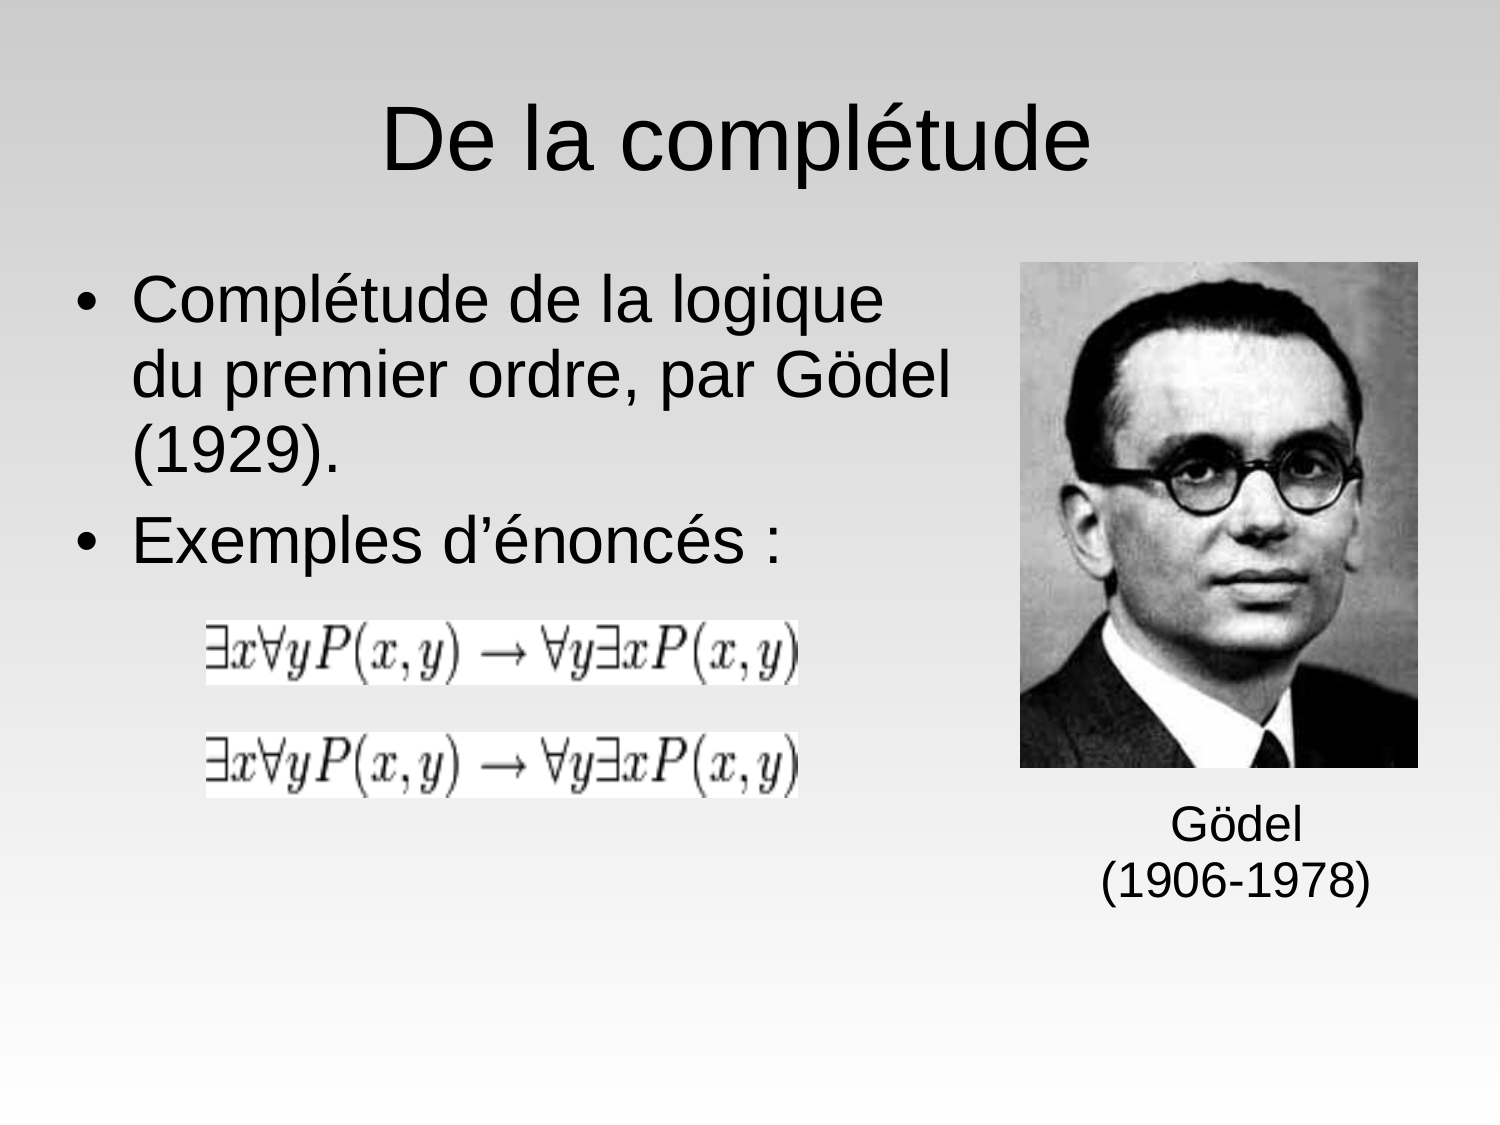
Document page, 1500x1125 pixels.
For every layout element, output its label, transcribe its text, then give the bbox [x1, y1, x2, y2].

text_box Gödel (1906-1978) [1085, 789, 1388, 916]
list Complétude de la logique du premier ordre, par Gödel (1929). Exemples d’énoncés : [75, 262, 975, 1006]
title De la complétude [75, 21, 1426, 257]
picture [206, 732, 798, 798]
picture [206, 620, 798, 685]
picture [1020, 262, 1418, 768]
